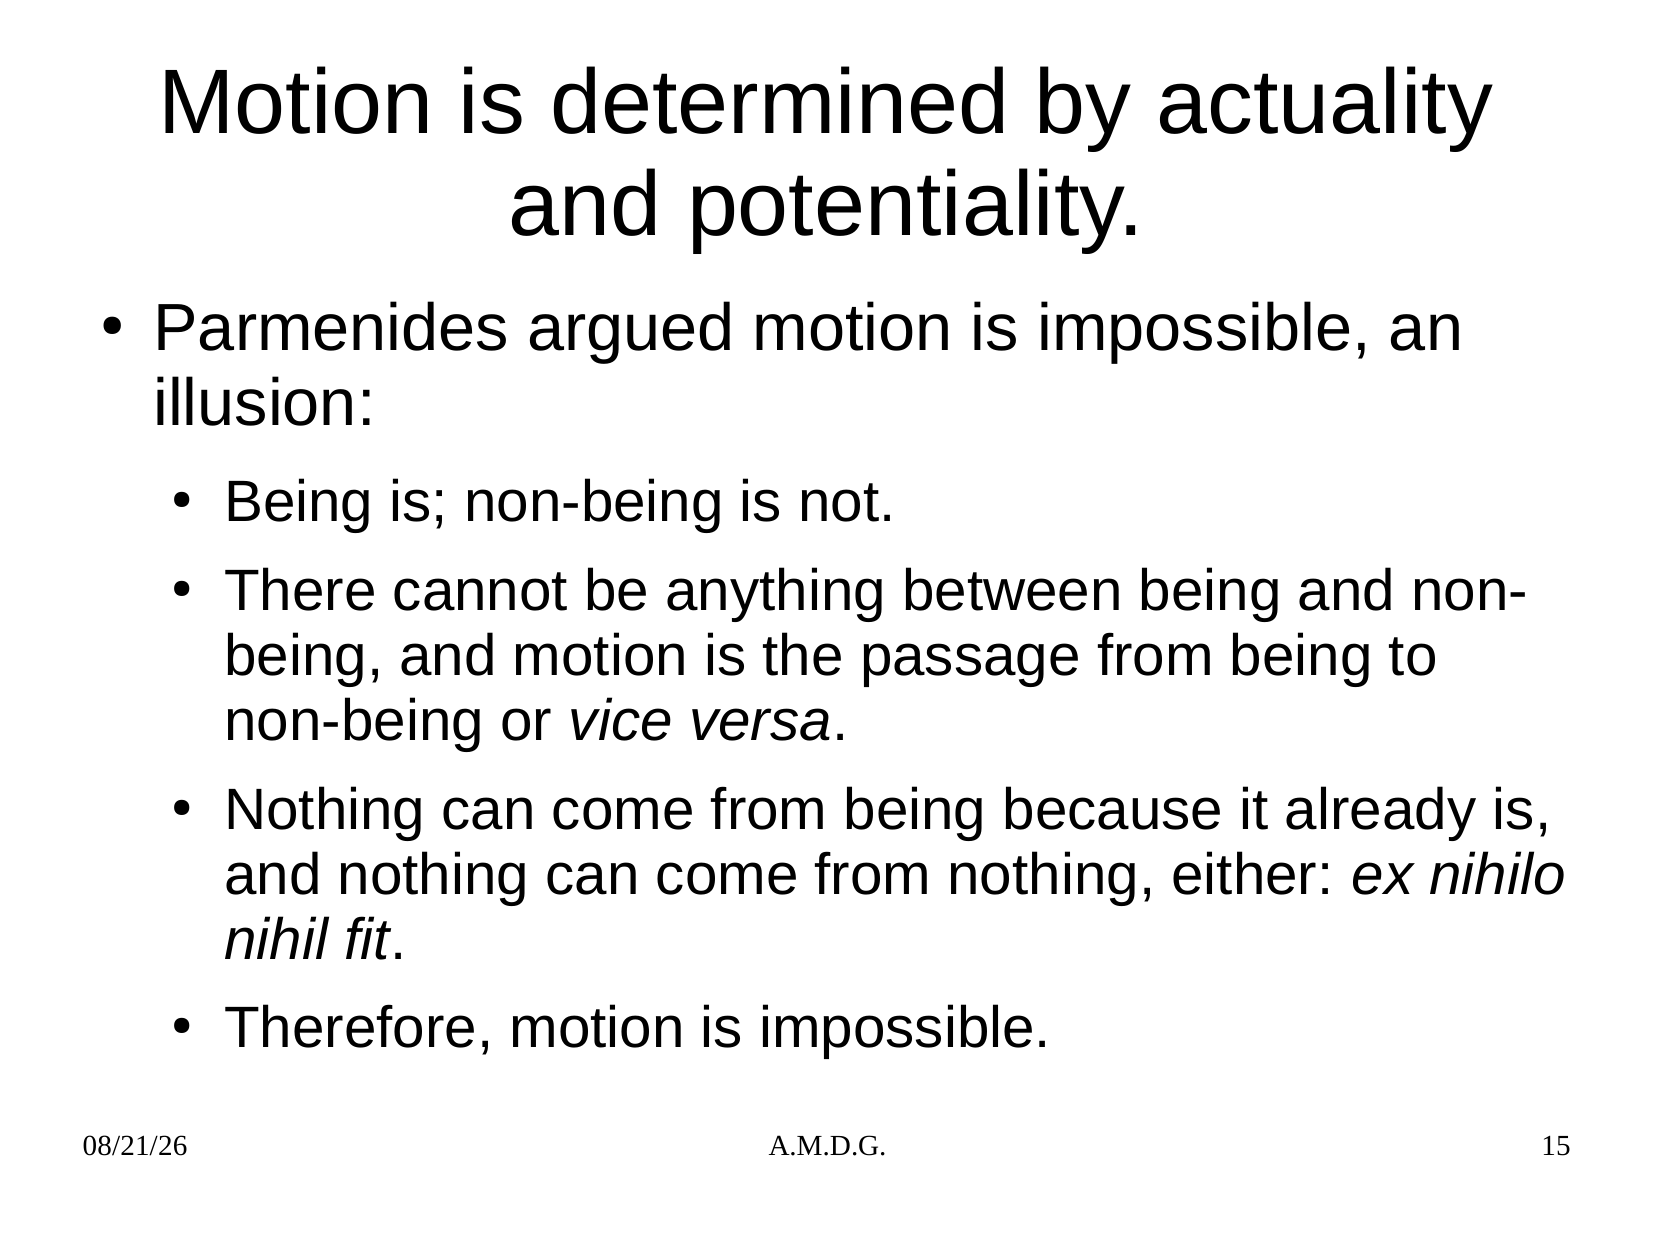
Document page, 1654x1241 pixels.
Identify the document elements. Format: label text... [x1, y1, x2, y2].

list Parmenides argued motion is impossible, an illusion: Being is; non-being is not. There cannot be anything between being and non-being, and motion is the passage from being to non-being or vice versa. Nothing can come from being because it already is, and nothing can come from nothing, either: ex nihilo nihil fit. Therefore, motion is impossible. [82, 290, 1571, 1109]
title Motion is determined by actuality and potentiality. [82, 49, 1571, 257]
